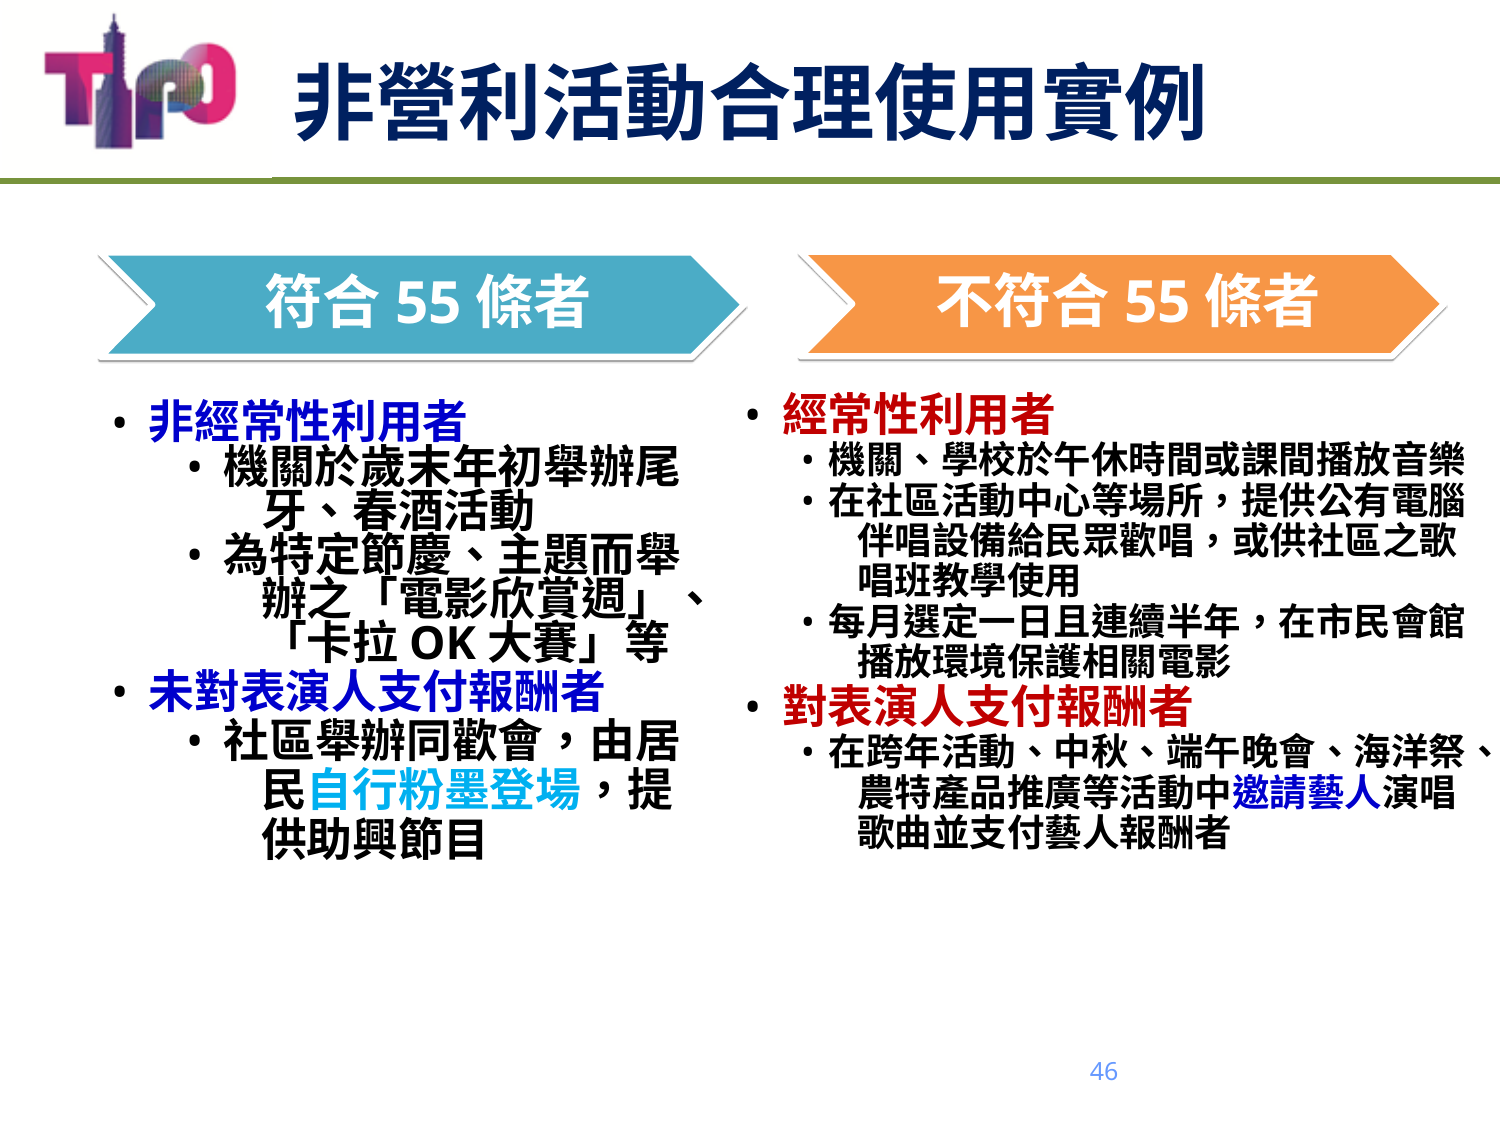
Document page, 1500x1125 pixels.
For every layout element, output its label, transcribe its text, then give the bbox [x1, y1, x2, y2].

text_box 經常性利用者 機關、學校於午休時間或課間播放音樂 在社區活動中心等場所，提供公有電腦伴唱設備給民眾歡唱，或供社區之歌唱班教學使用 每月選定一日且連續半年，在市民會館播放環境保護相關電影 對表演人支付報酬者 在跨年活動、中秋、端午晚會、海洋祭、農特產品推廣等活動中邀請藝人演唱歌曲並支付藝人報酬者 [744, 391, 1471, 835]
text_box 46 [1074, 1042, 1426, 1103]
title 非營利活動合理使用實例 [153, 42, 1347, 164]
text_box 不符合55條者 [800, 251, 1445, 357]
text_box 非經常性利用者 機關於歲末年初舉辦尾牙、春酒活動 為特定節慶、主題而舉辦之「電影欣賞週」、「卡拉OK大賽」等 未對表演人支付報酬者 社區舉辦同歡會，由居民自行粉墨登場，提供助興節目 [111, 399, 717, 840]
text_box 符合55條者 [100, 252, 745, 357]
